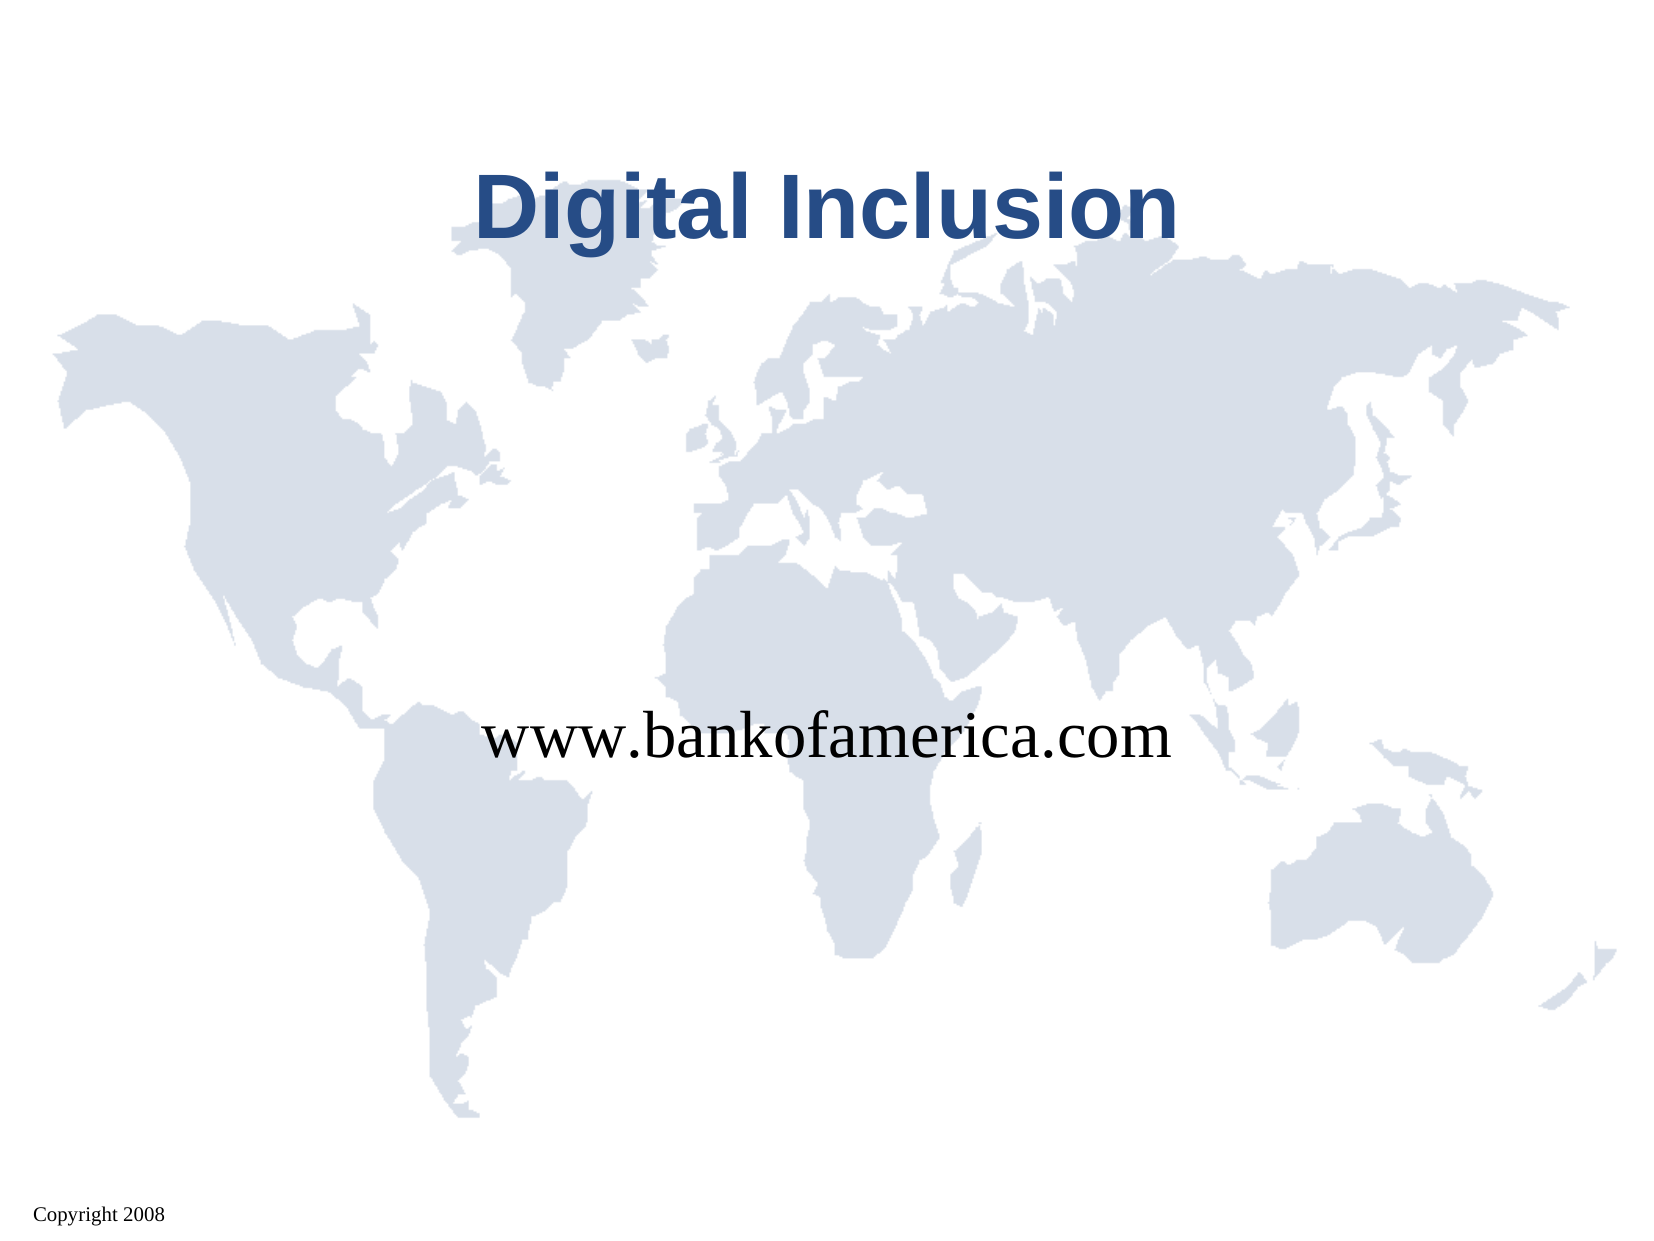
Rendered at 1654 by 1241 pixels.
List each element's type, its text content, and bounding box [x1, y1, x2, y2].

title Digital Inclusion [121, 102, 1534, 311]
subtitle www.bankofamerica.com [121, 344, 1534, 1127]
picture [28, 99, 1645, 1154]
